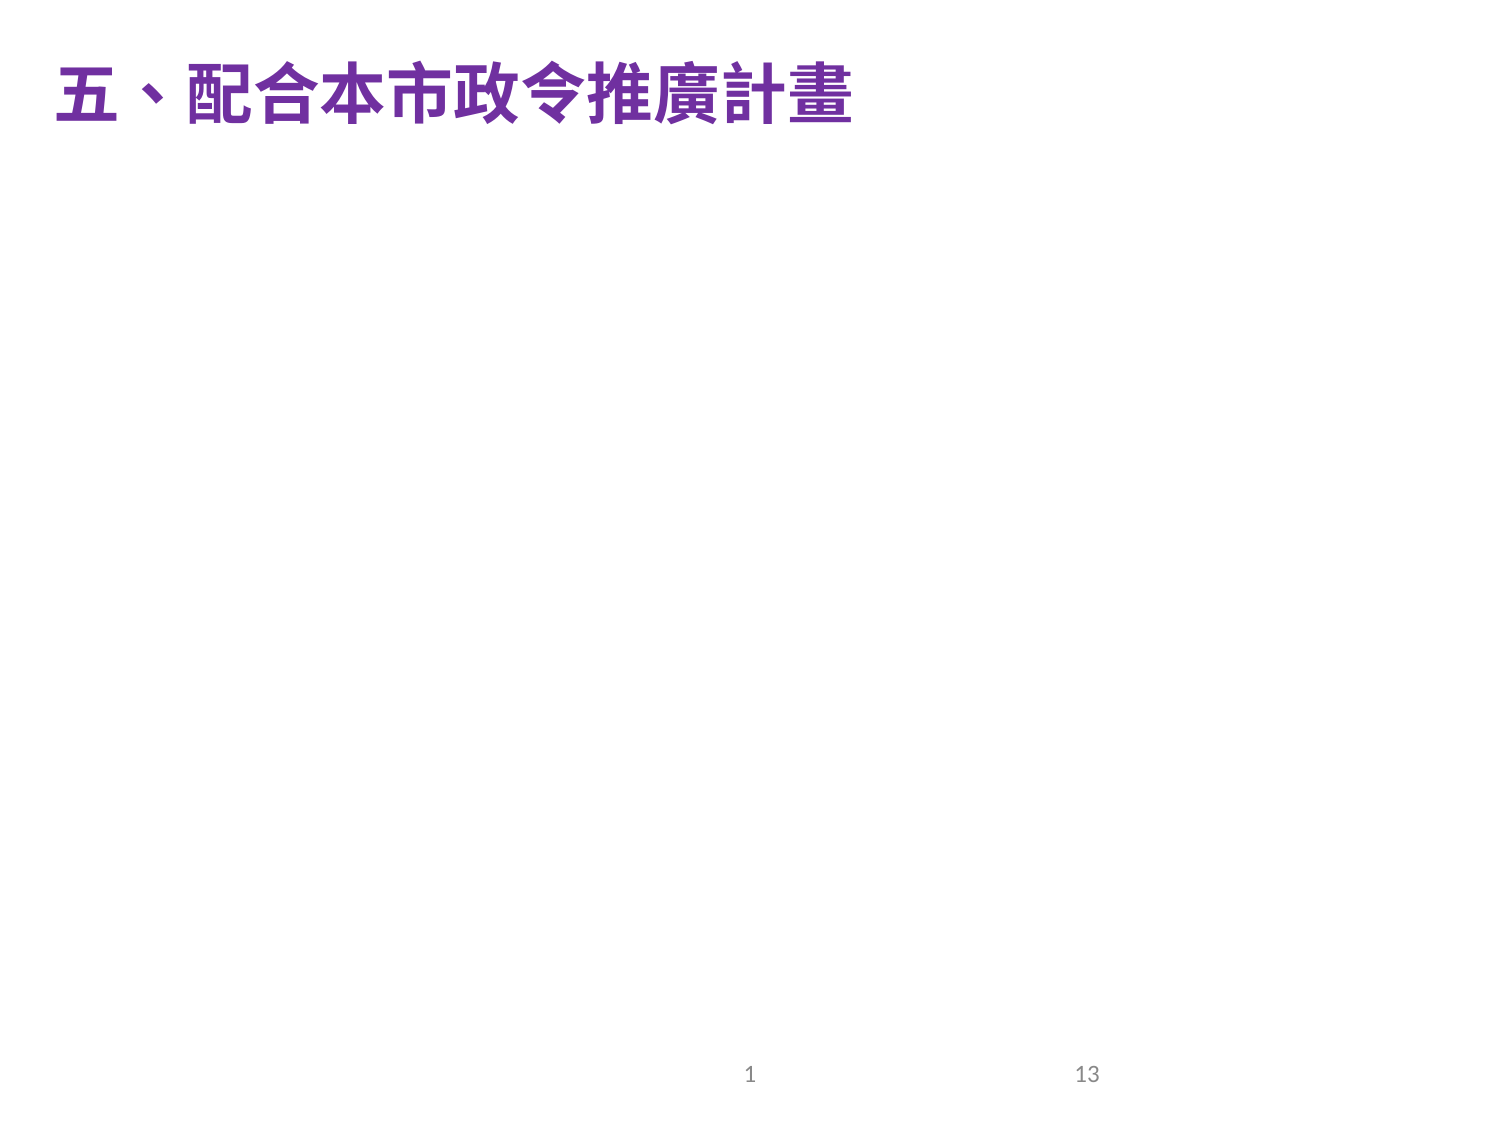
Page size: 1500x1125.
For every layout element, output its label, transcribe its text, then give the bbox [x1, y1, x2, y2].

text_box 五、配合本市政令推廣計畫 [38, 53, 973, 161]
text_box 1 [496, 1042, 1004, 1103]
text_box 13 [1059, 1042, 1397, 1103]
